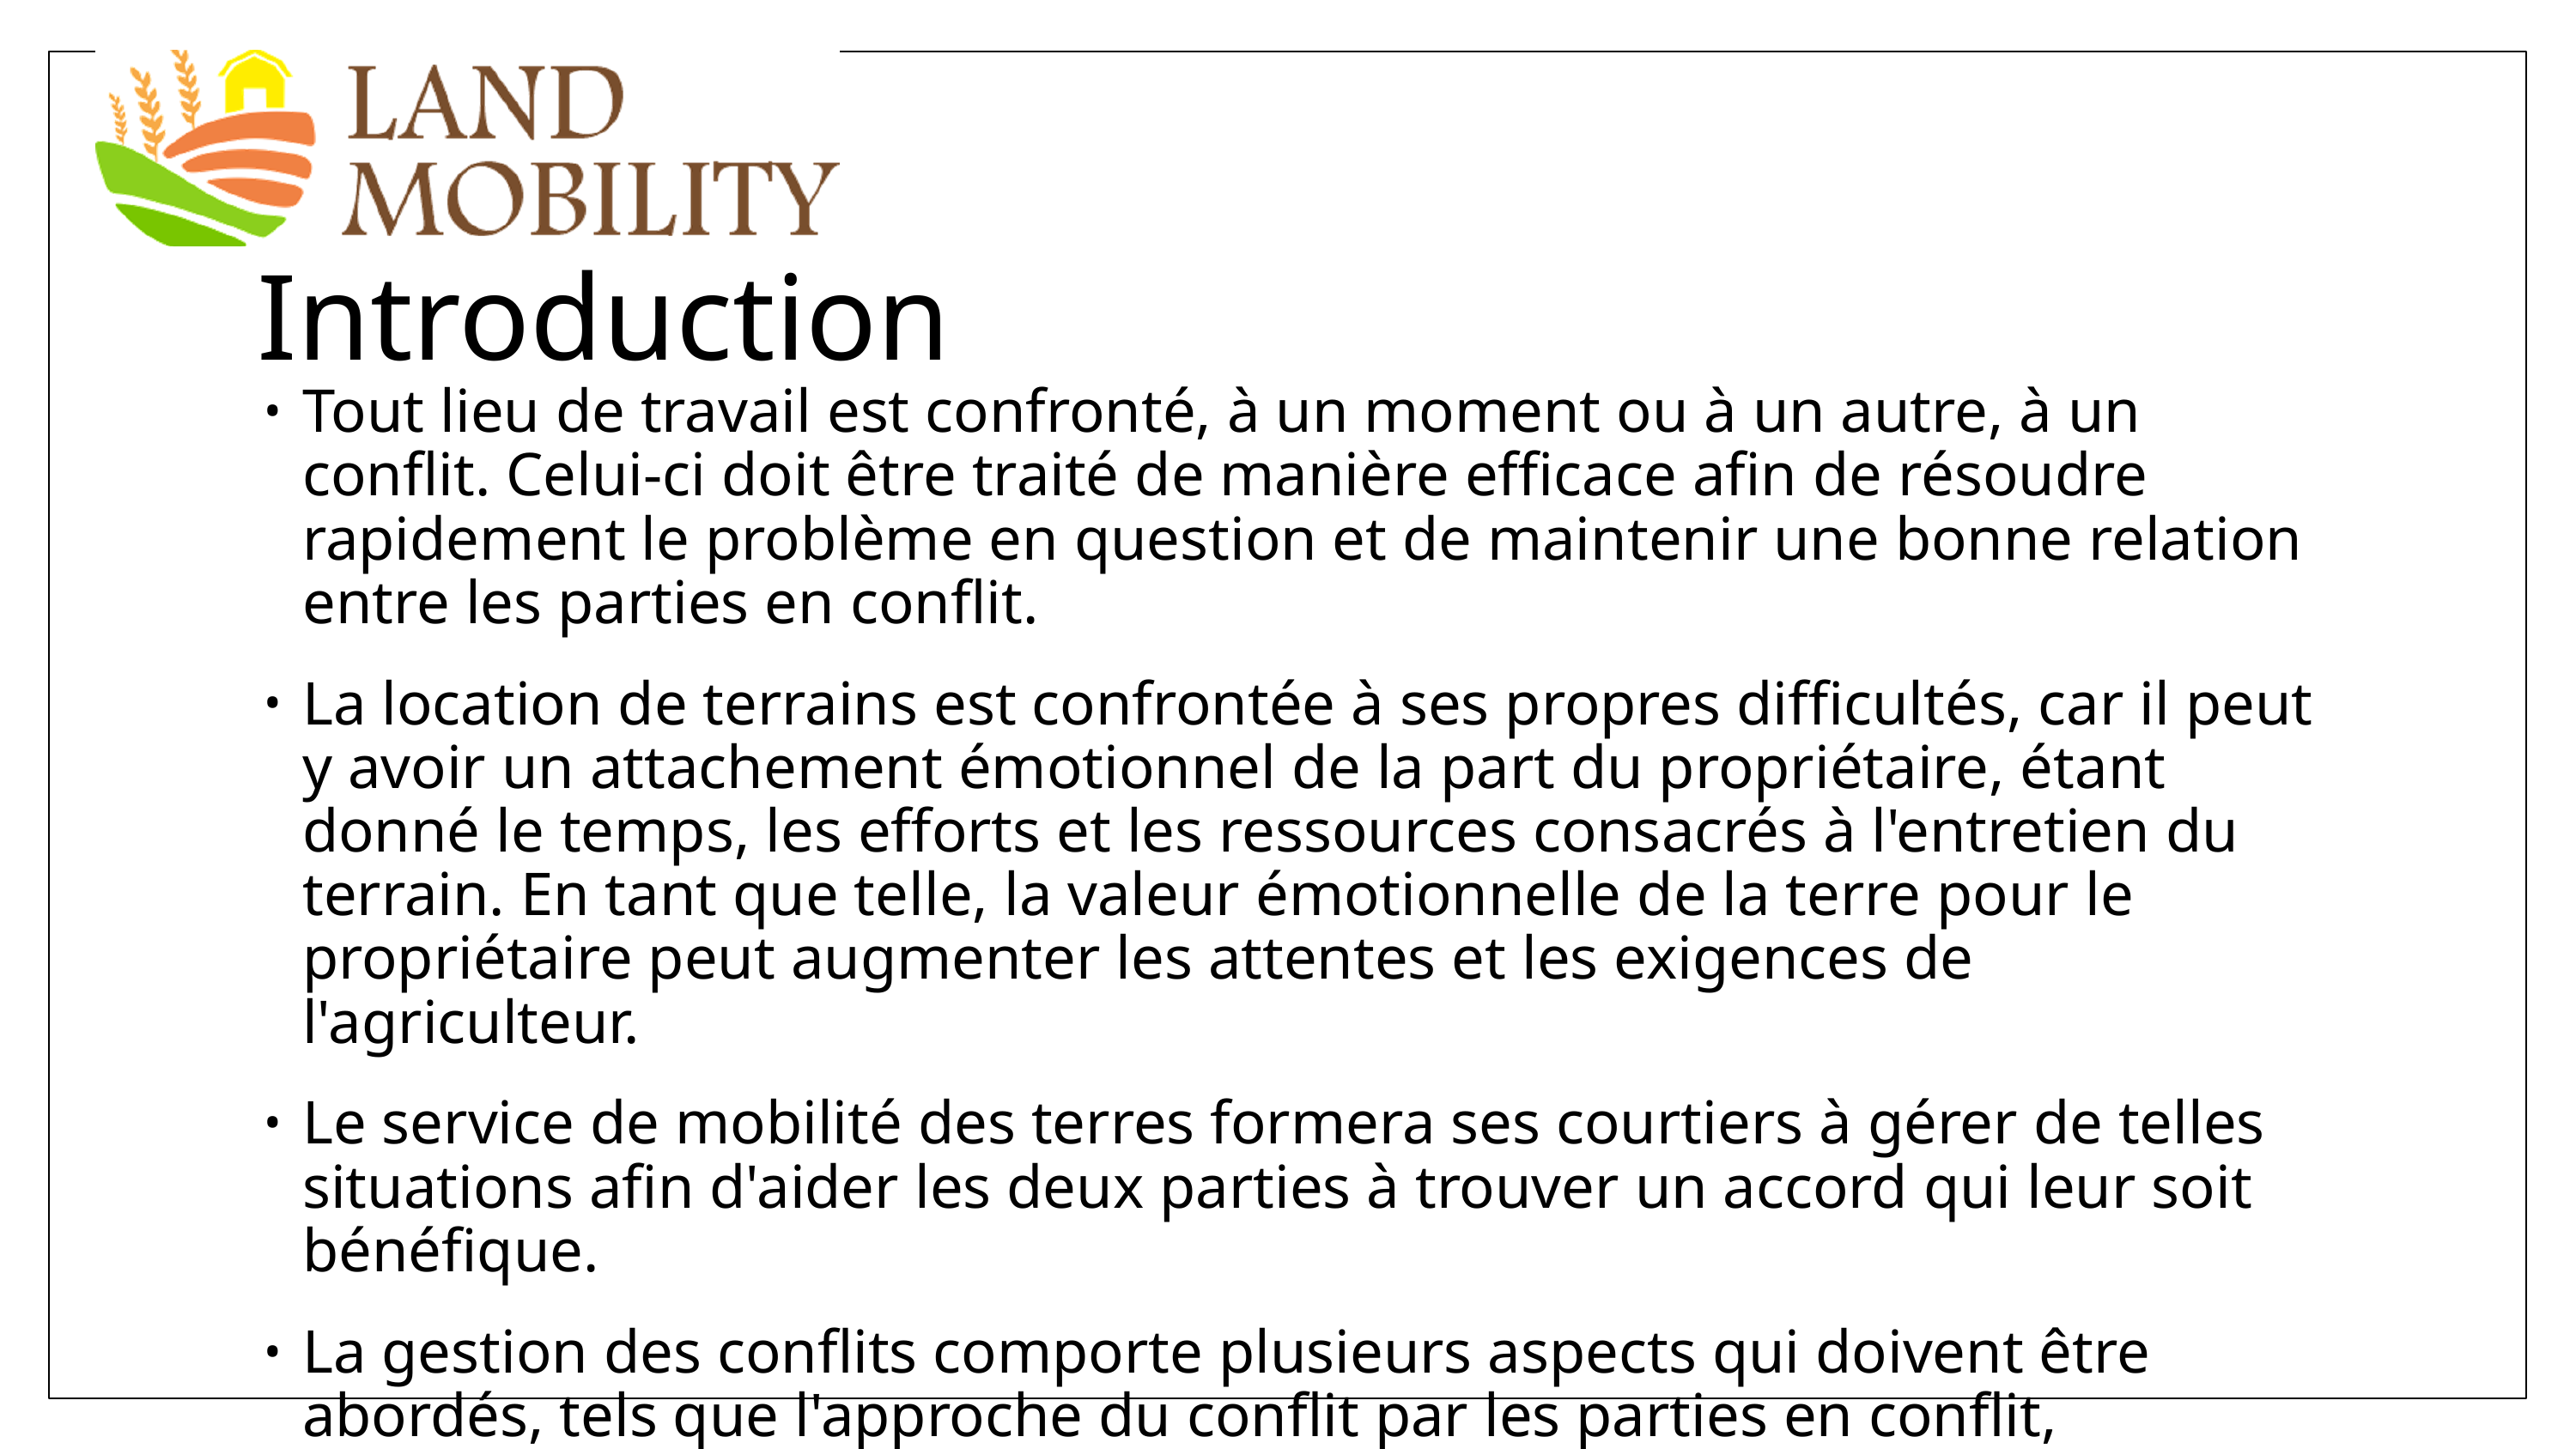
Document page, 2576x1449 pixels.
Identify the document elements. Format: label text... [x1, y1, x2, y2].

picture [95, 50, 840, 246]
title Introduction [245, 252, 2331, 408]
list Tout lieu de travail est confronté, à un moment ou à un autre, à un conflit. Celui-ci doit être traité de manière efficace afin de résoudre rapidement le problème en question et de maintenir une bonne relation entre les parties en conflit. La location de terrains est confrontée à ses propres difficultés, car il peut y avoir un attachement émotionnel de la part du propriétaire, étant donné le temps, les efforts et les ressources consacrés à l'entretien du terrain. En tant que telle, la valeur émotionnelle de la terre pour le propriétaire peut augmenter les attentes et les exigences de l'agriculteur. Le service de mobilité des terres formera ses courtiers à gérer de telles situations afin d'aider les deux parties à trouver un accord qui leur soit bénéfique. La gestion des conflits comporte plusieurs aspects qui doivent être abordés, tels que l'approche du conflit par les parties en conflit, l'approche du problème par le médiateur et les différentes solutions comportementales qui permettront de maintenir un processus harmonieux. [241, 375, 2328, 1228]
